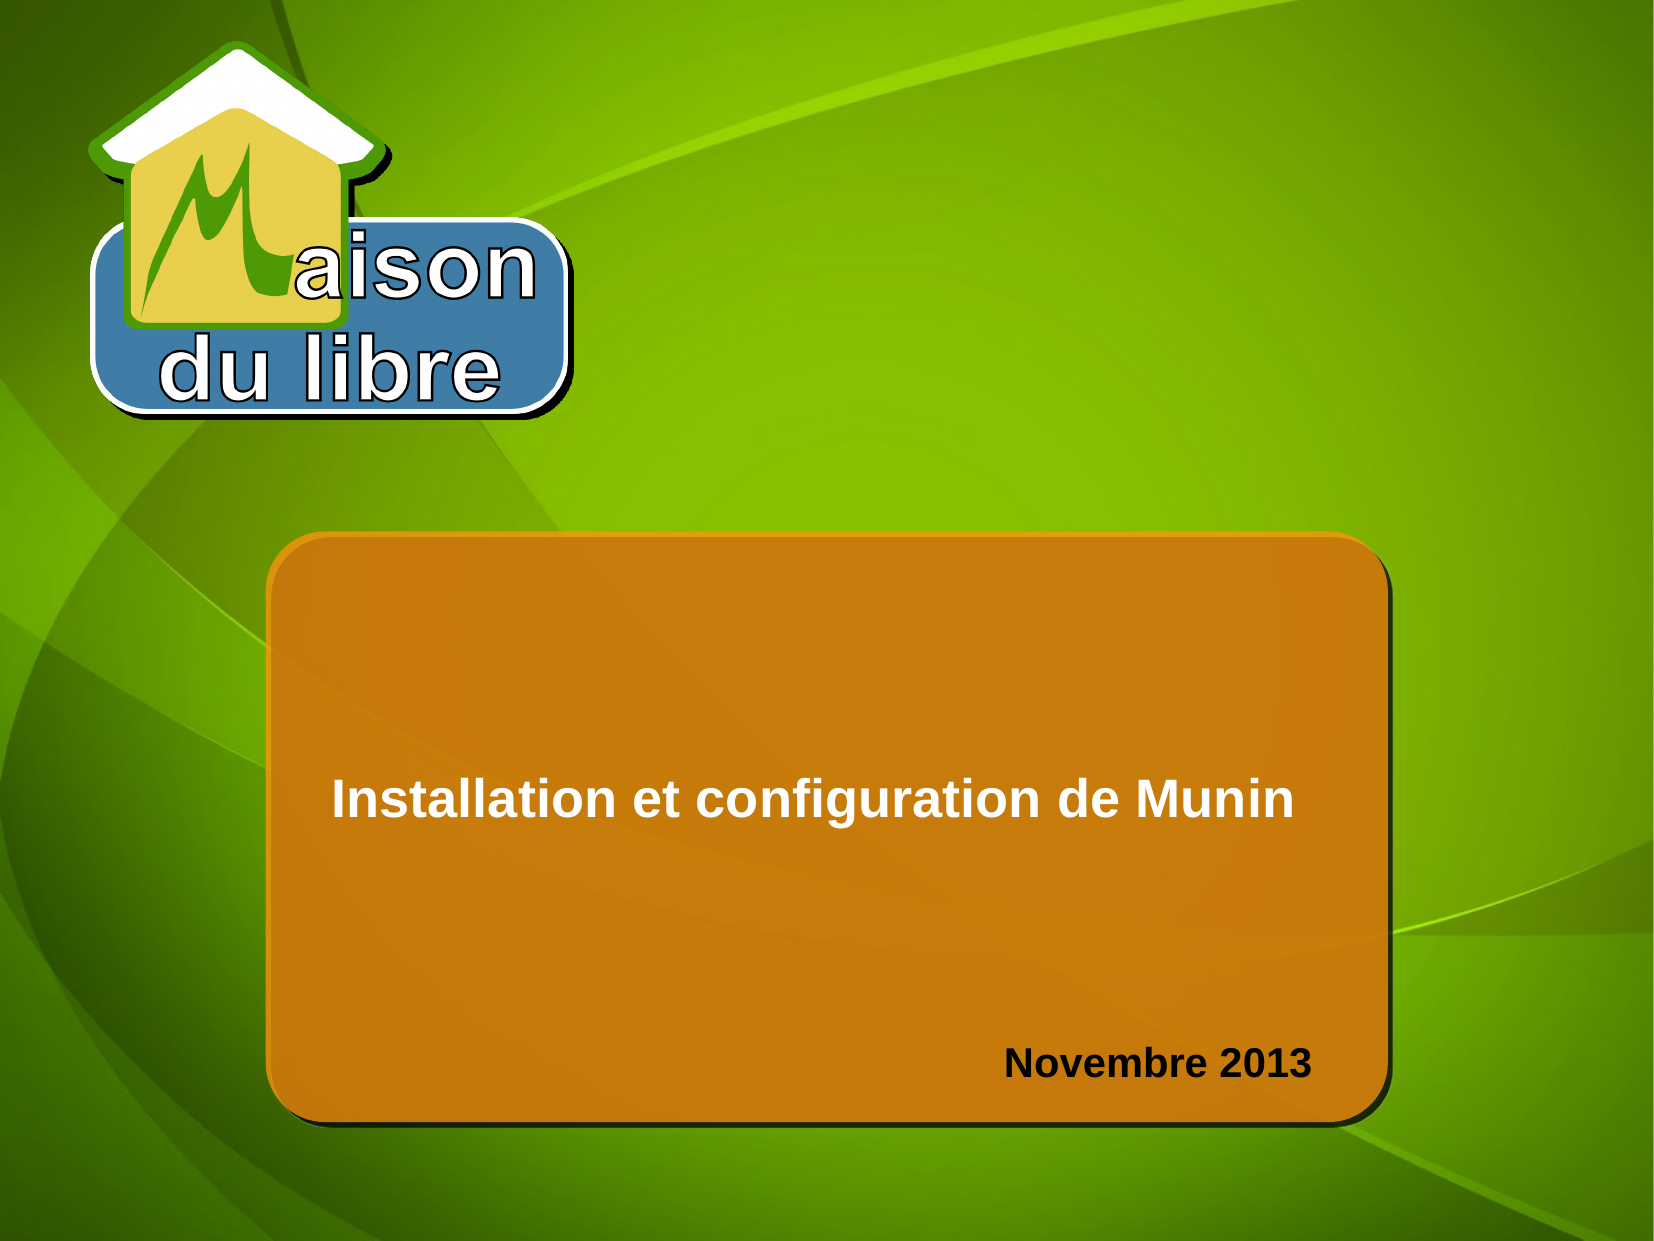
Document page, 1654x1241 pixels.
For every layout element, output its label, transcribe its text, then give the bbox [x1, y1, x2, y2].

title Novembre 2013 [1003, 1003, 1388, 1123]
picture [0, 0, 1654, 1241]
text_box [265, 531, 1388, 1123]
title Installation et configuration de Munin [301, 720, 1365, 869]
